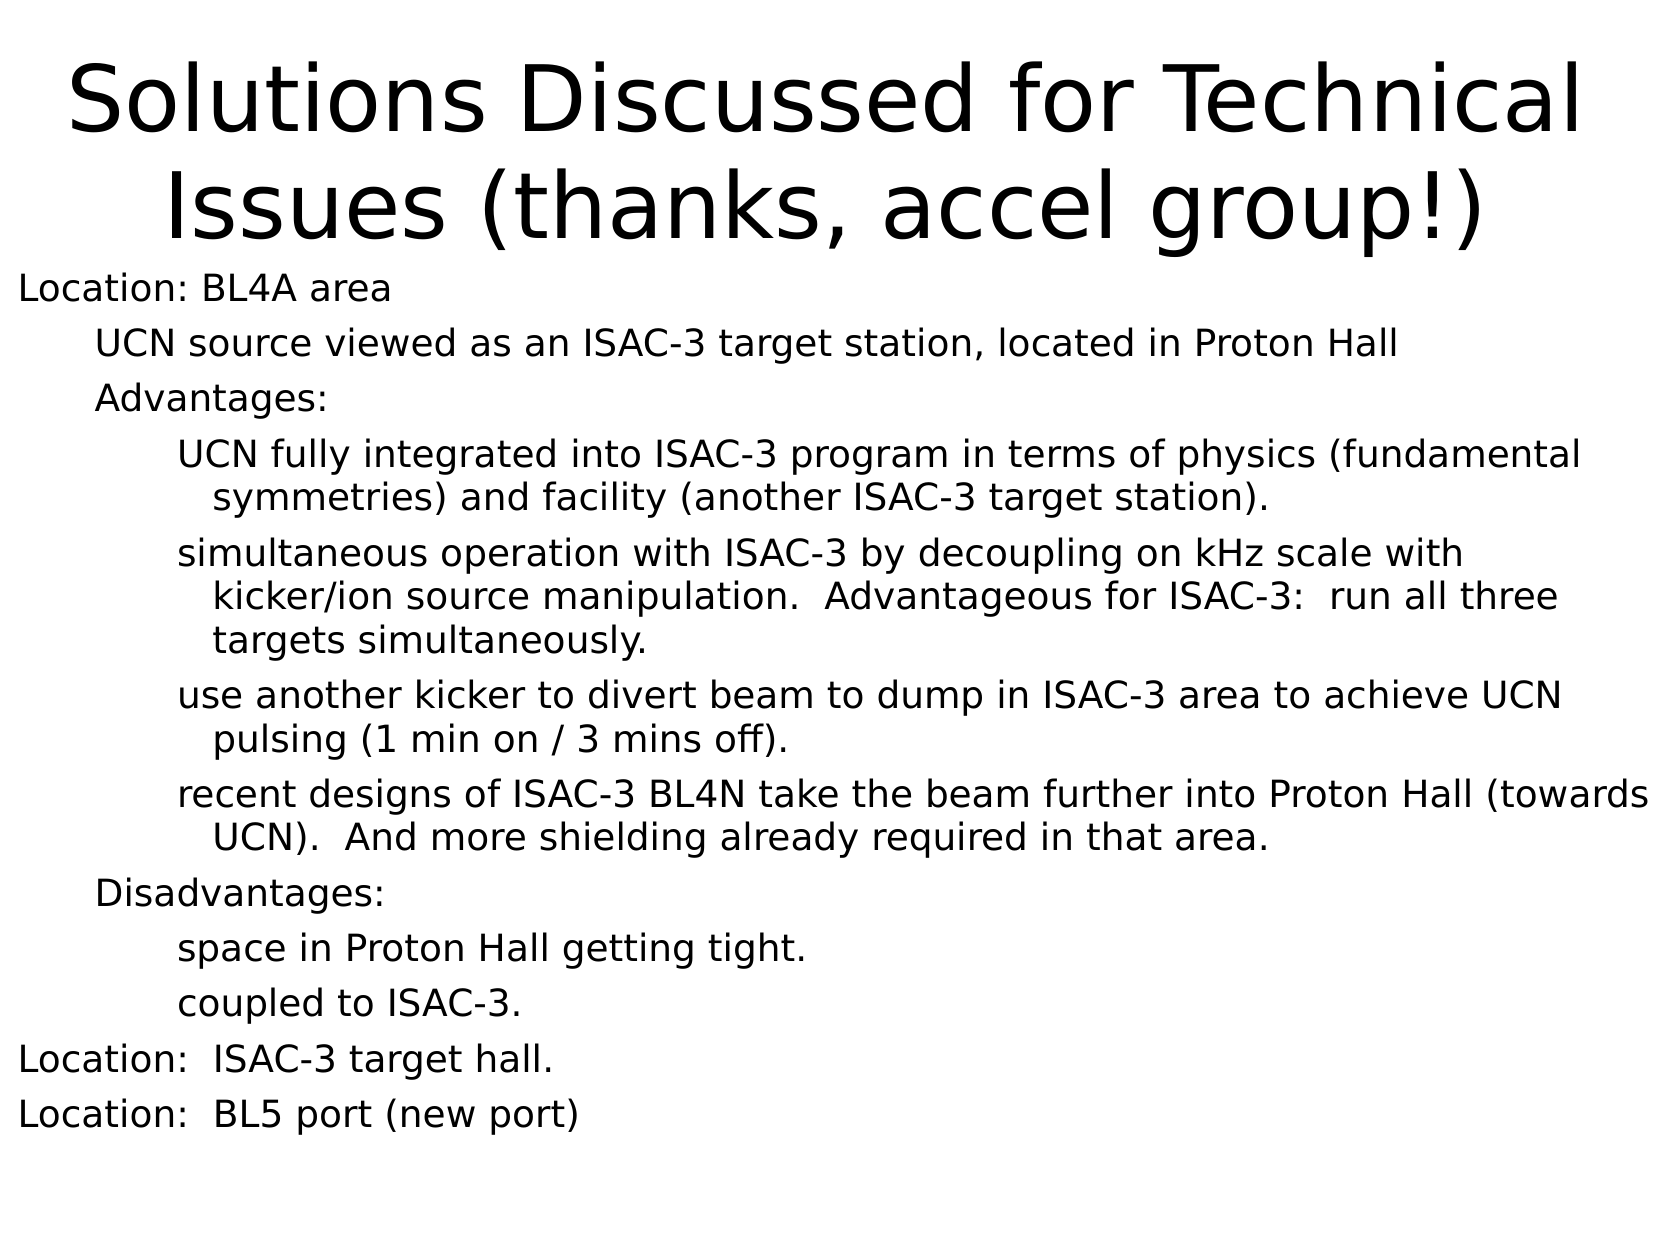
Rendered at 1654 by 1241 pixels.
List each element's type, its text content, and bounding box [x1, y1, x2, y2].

title Solutions Discussed for Technical Issues (thanks, accel group!) [0, 45, 1654, 261]
list Location: BL4A area UCN source viewed as an ISAC-3 target station, located in Proton Hall Advantages: UCN fully integrated into ISAC-3 program in terms of physics (fundamental symmetries) and facility (another ISAC-3 target station). simultaneous operation with ISAC-3 by decoupling on kHz scale with kicker/ion source manipulation. Advantageous for ISAC-3: run all three targets simultaneously. use another kicker to divert beam to dump in ISAC-3 area to achieve UCN pulsing (1 min on / 3 mins off). recent designs of ISAC-3 BL4N take the beam further into Proton Hall (towards UCN). And more shielding already required in that area. Disadvantages: space in Proton Hall getting tight. coupled to ISAC-3. Location: ISAC-3 target hall. Location: BL5 port (new port) [0, 266, 1654, 1137]
